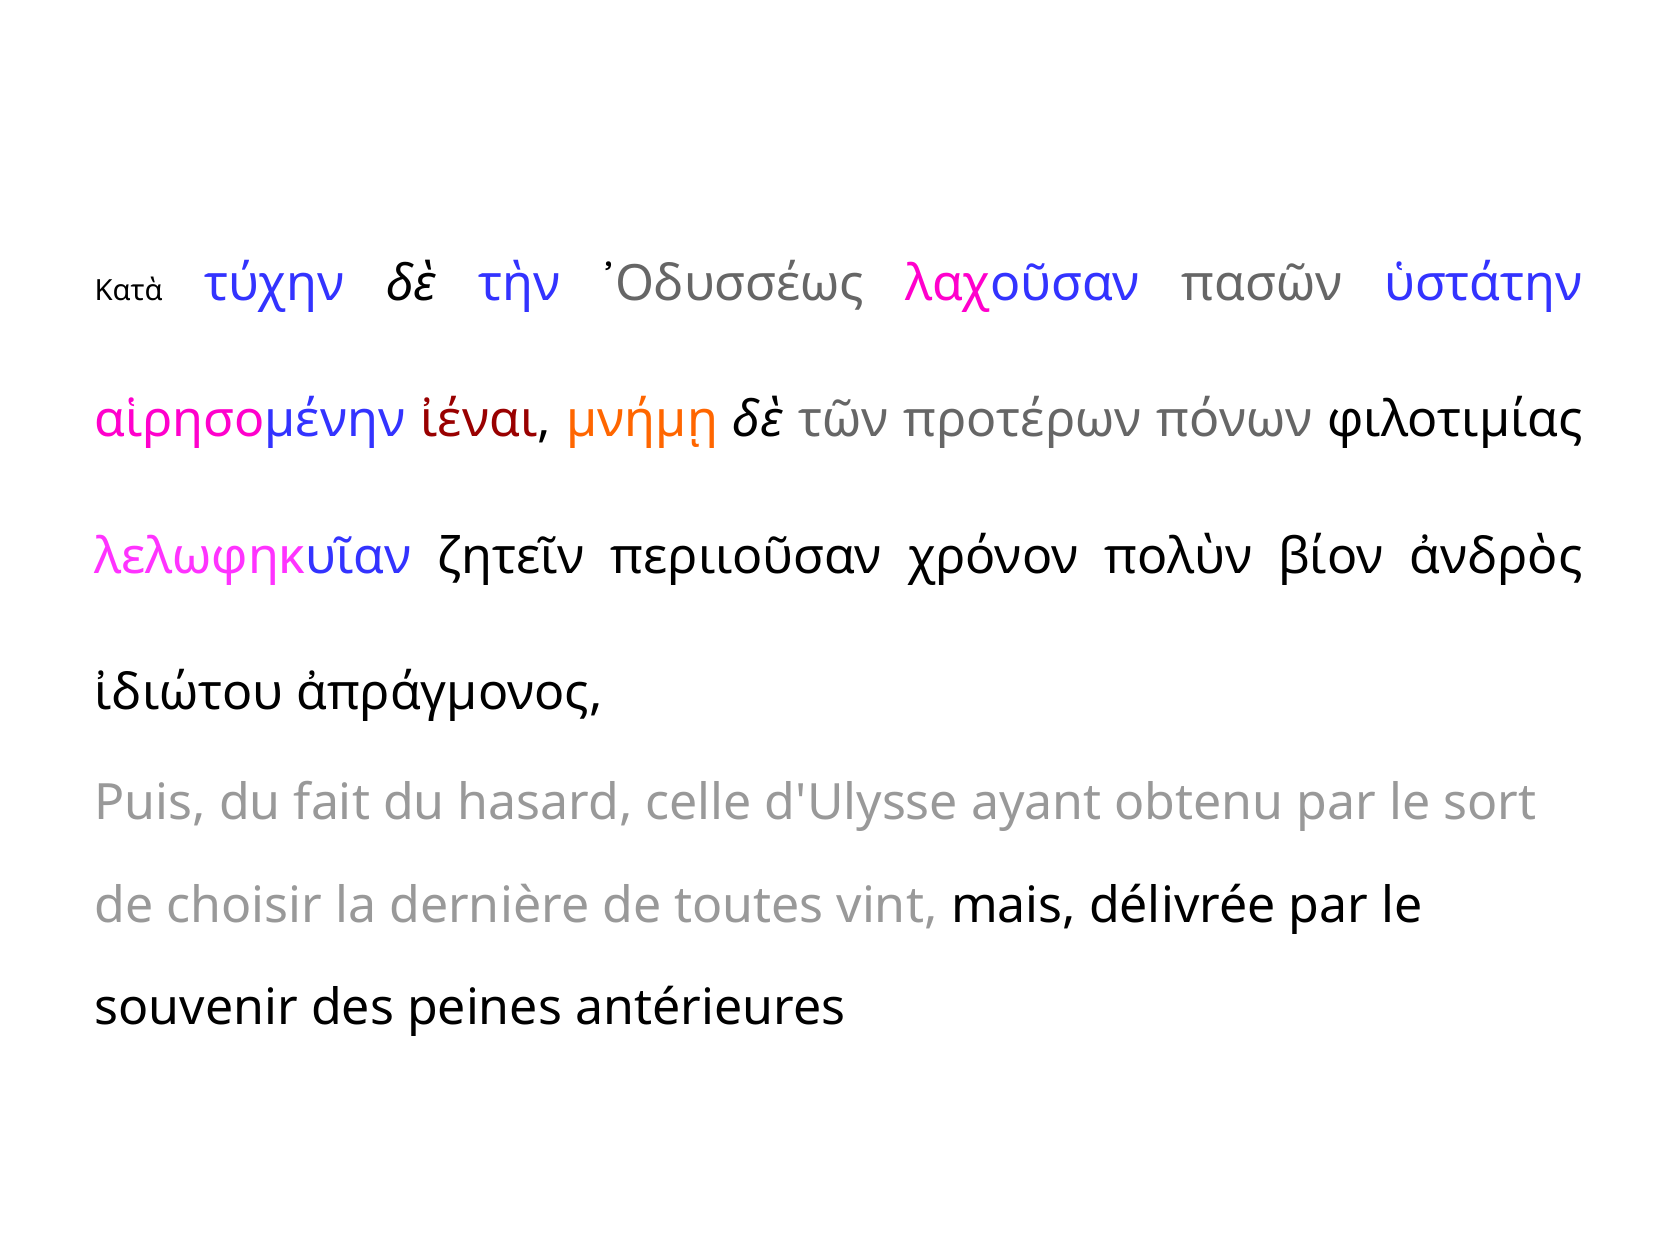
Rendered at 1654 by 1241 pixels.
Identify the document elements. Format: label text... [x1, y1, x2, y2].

title Κατὰ τύχην δὲ τὴν ᾿Οδυσσέως λαχοῦσαν πασῶν ὑστάτην αἱρησομένην ἰέναι, μνήμῃ δὲ τῶν προτέρων πόνων φιλοτιμίας λελωφηκυῖαν ζητεῖν περιιοῦσαν χρόνον πολὺν βίον ἀνδρὸς ἰδιώτου ἀπράγμονος, [94, 192, 1583, 711]
list Puis, du fait du hasard, celle d'Ulysse ayant obtenu par le sort de choisir la dernière de toutes vint, mais, délivrée par le souvenir des peines antérieures [94, 732, 1583, 1155]
